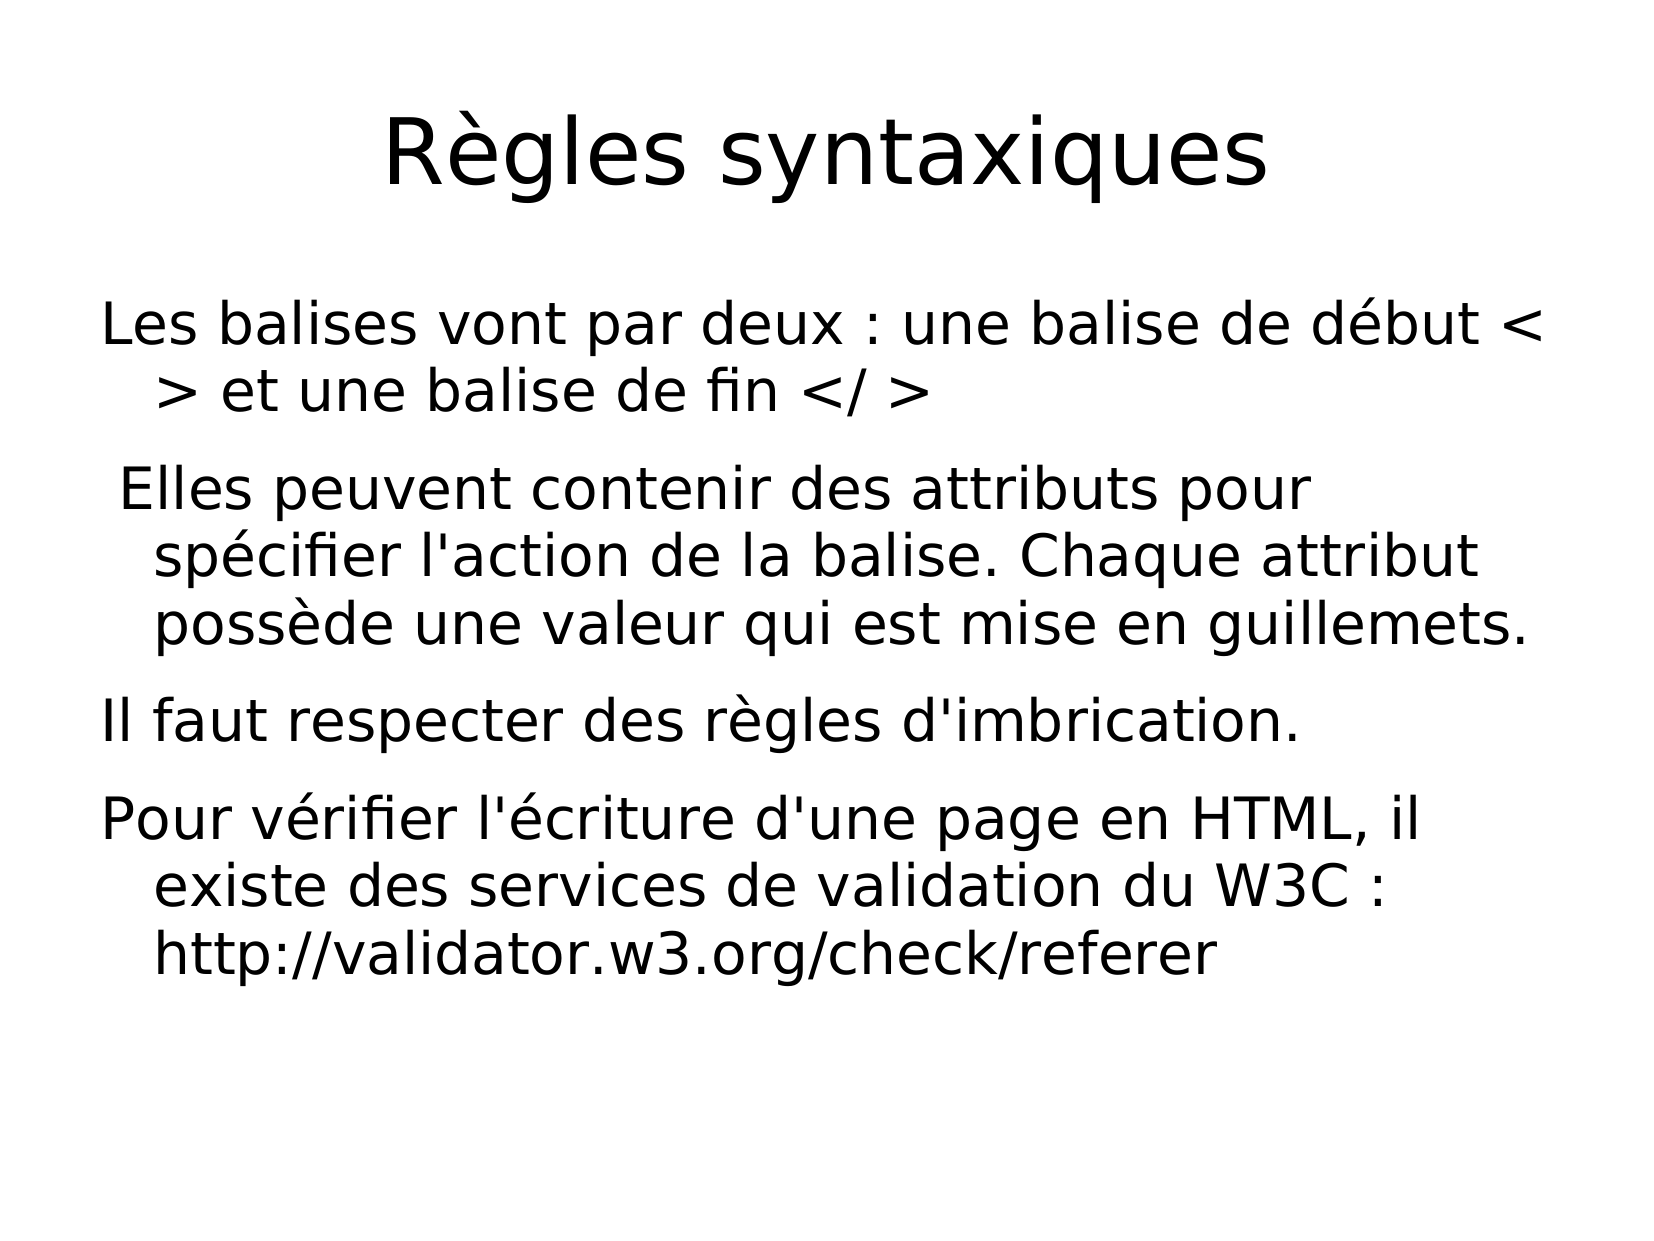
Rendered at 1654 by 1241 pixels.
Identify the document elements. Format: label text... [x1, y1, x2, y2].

list Les balises vont par deux : une balise de début < > et une balise de fin </ > Elles peuvent contenir des attributs pour spécifier l'action de la balise. Chaque attribut possède une valeur qui est mise en guillemets. Il faut respecter des règles d'imbrication. Pour vérifier l'écriture d'une page en HTML, il existe des services de validation du W3C : http://validator.w3.org/check/referer [82, 290, 1571, 1109]
title Règles syntaxiques [82, 49, 1571, 257]
